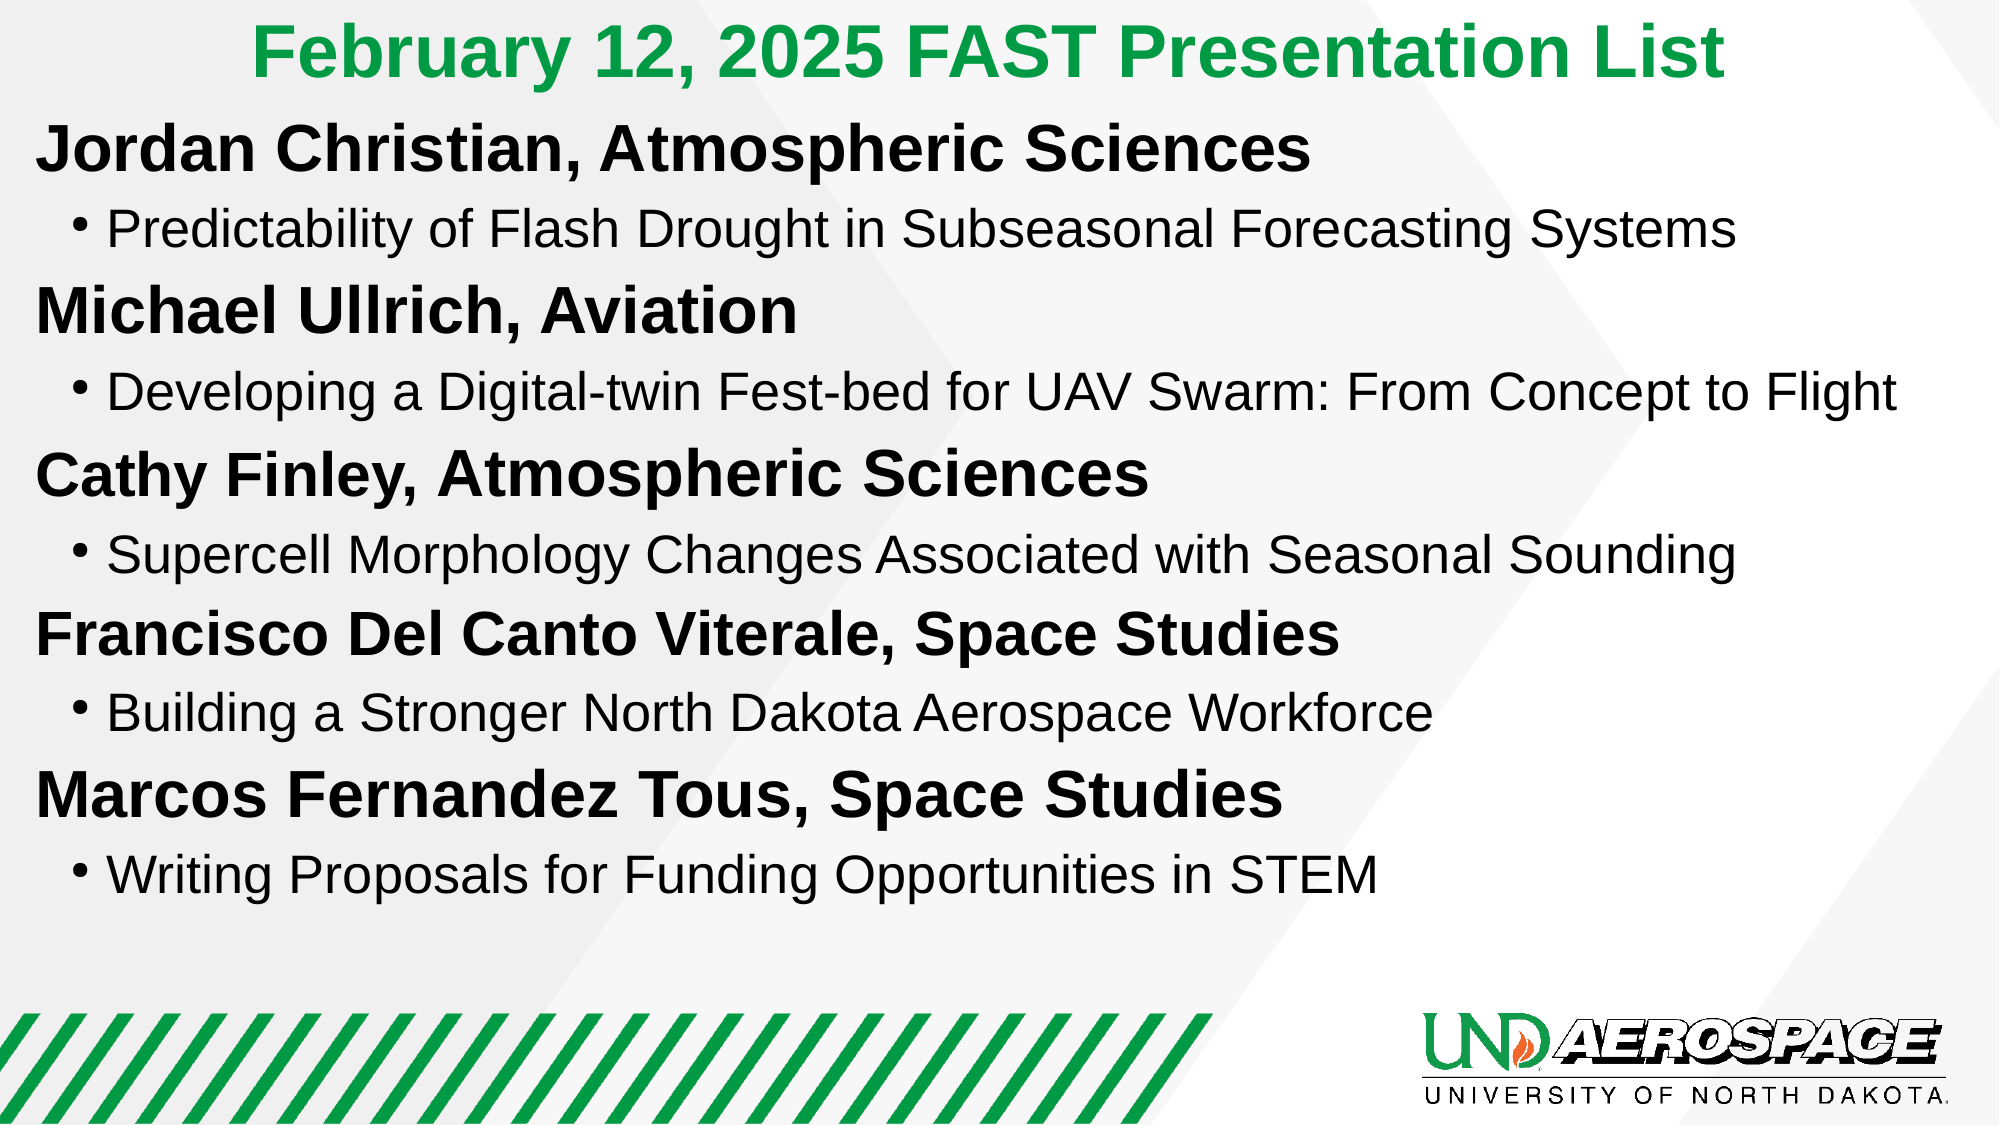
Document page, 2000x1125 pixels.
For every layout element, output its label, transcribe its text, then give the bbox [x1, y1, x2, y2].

picture [0, 96, 2000, 1125]
text_box Jordan Christian, Atmospheric Sciences Predictability of Flash Drought in Subseasonal Forecasting Systems Michael Ullrich, Aviation Developing a Digital-twin Fest-bed for UAV Swarm: From Concept to Flight Cathy Finley, Atmospheric Sciences Supercell Morphology Changes Associated with Seasonal Sounding Francisco Del Canto Viterale, Space Studies Building a Stronger North Dakota Aerospace Workforce Marcos Fernandez Tous, Space Studies Writing Proposals for Funding Opportunities in STEM​ [20, 96, 2000, 975]
text_box February 12, 2025 FAST Presentation List [0, 0, 2000, 96]
